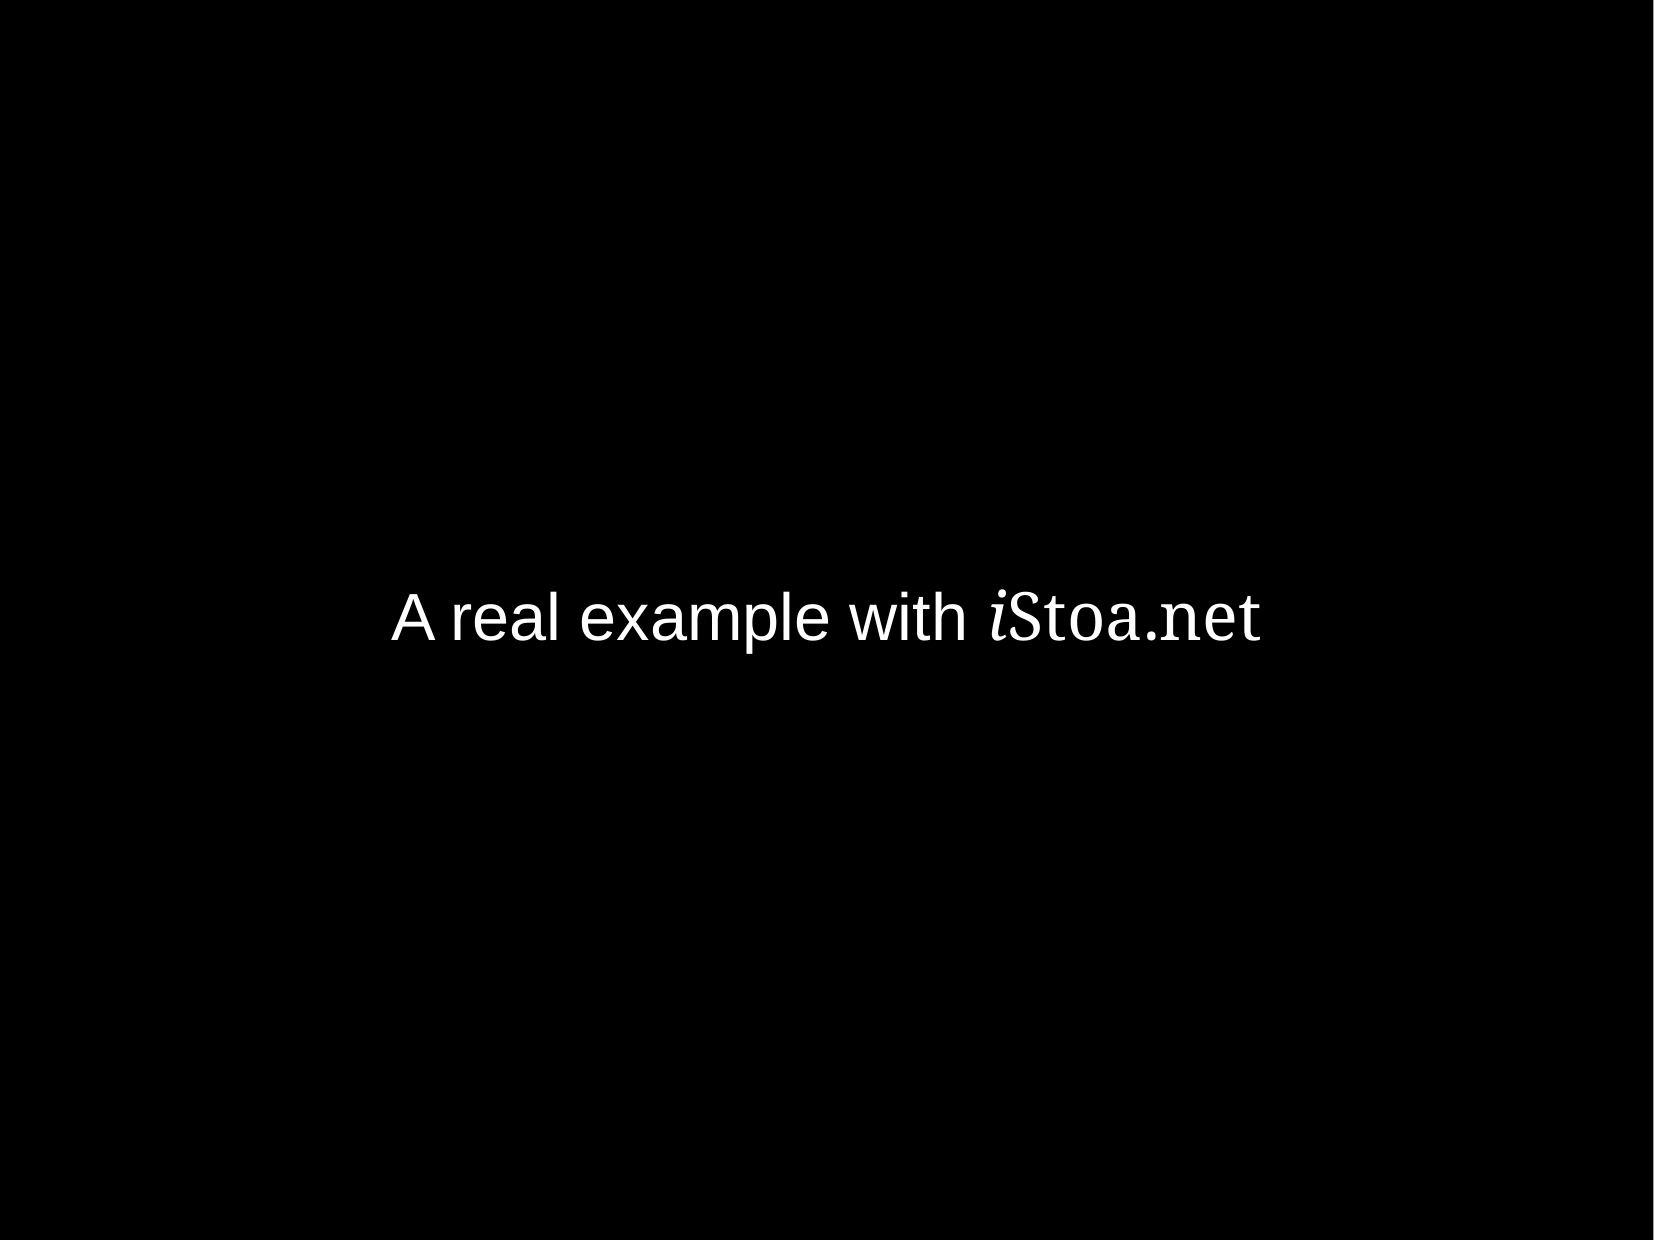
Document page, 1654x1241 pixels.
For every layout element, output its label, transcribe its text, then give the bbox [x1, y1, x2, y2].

subtitle A real example with iStoa.net [82, 127, 1571, 1102]
